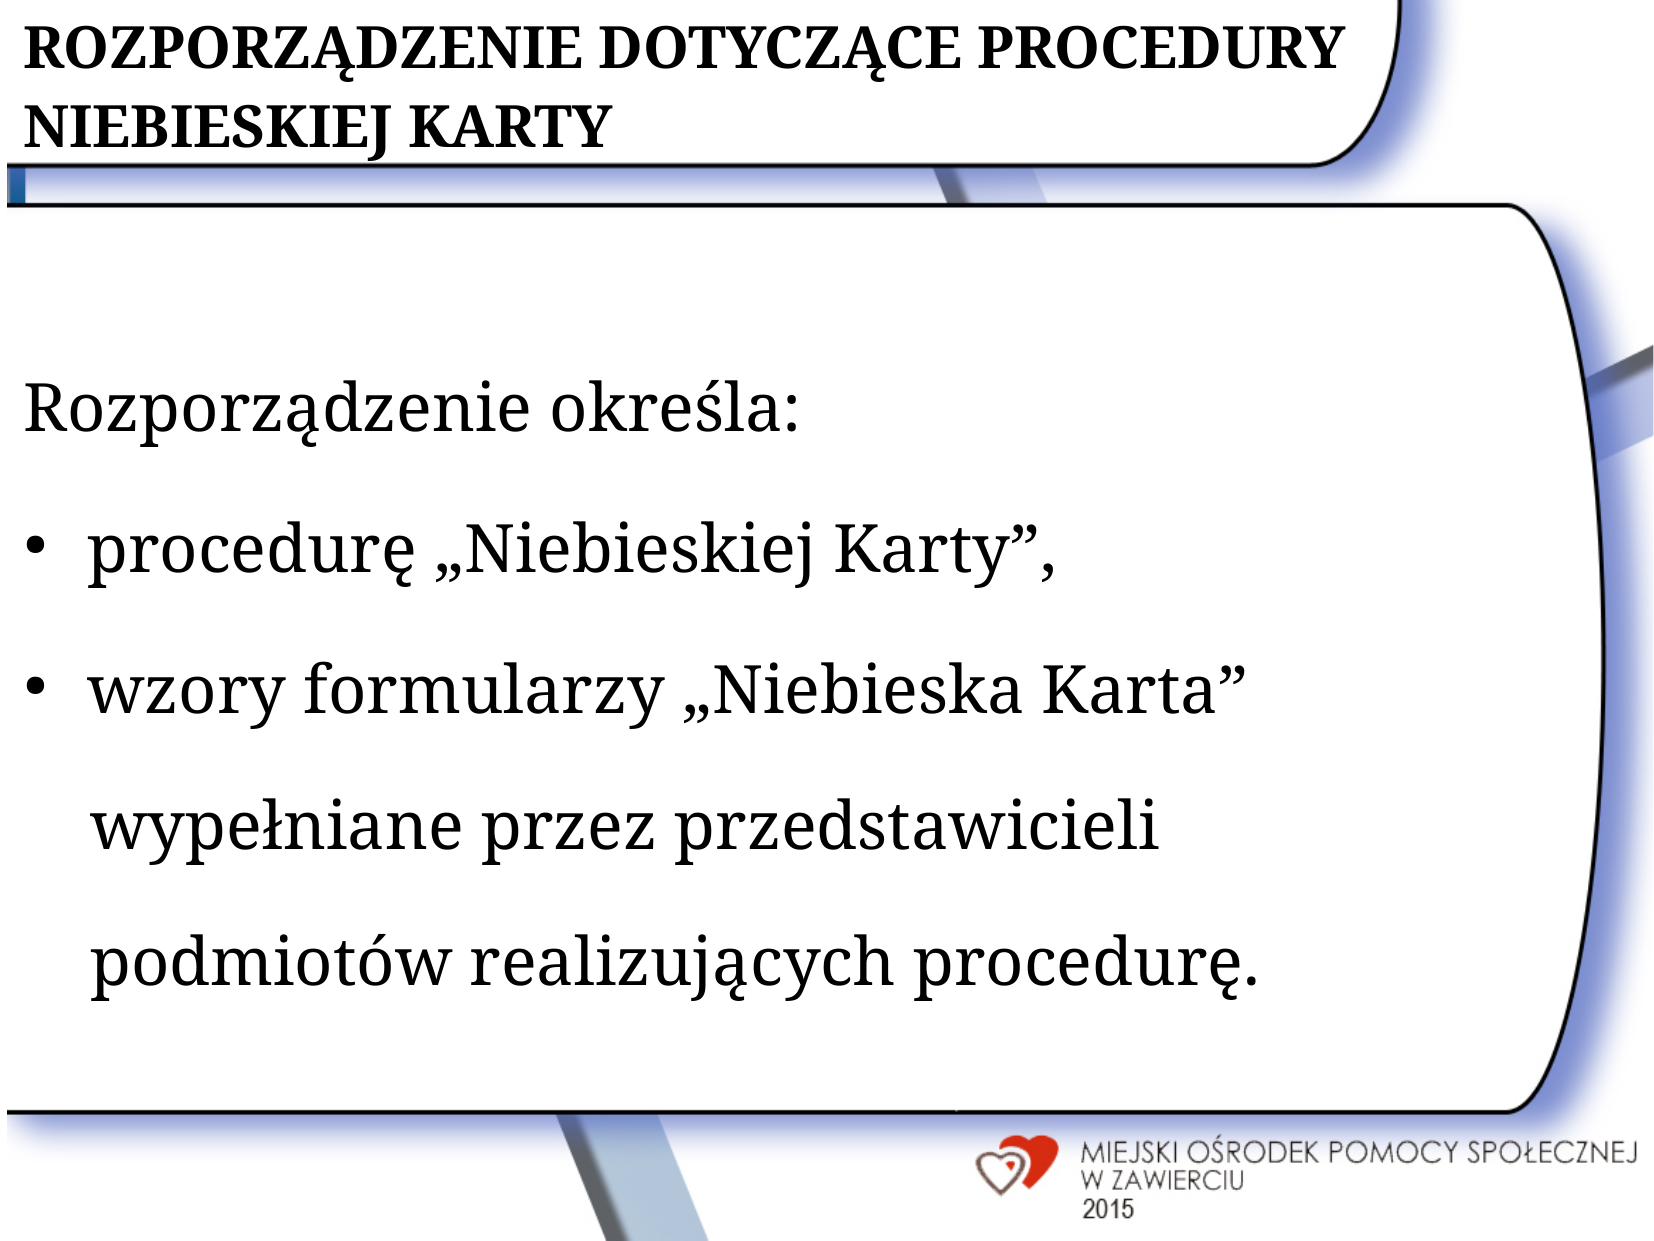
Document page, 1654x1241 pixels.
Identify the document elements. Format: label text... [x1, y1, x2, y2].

picture [7, 0, 1654, 1241]
subtitle Rozporządzenie określa: procedurę „Niebieskiej Karty”, wzory formularzy „Niebieska Karta” wypełniane przez przedstawicieli podmiotów realizujących procedurę. [23, 220, 1512, 1099]
title ROZPORZĄDZENIE DOTYCZĄCE PROCEDURY NIEBIESKIEJ KARTY [0, 0, 1359, 175]
